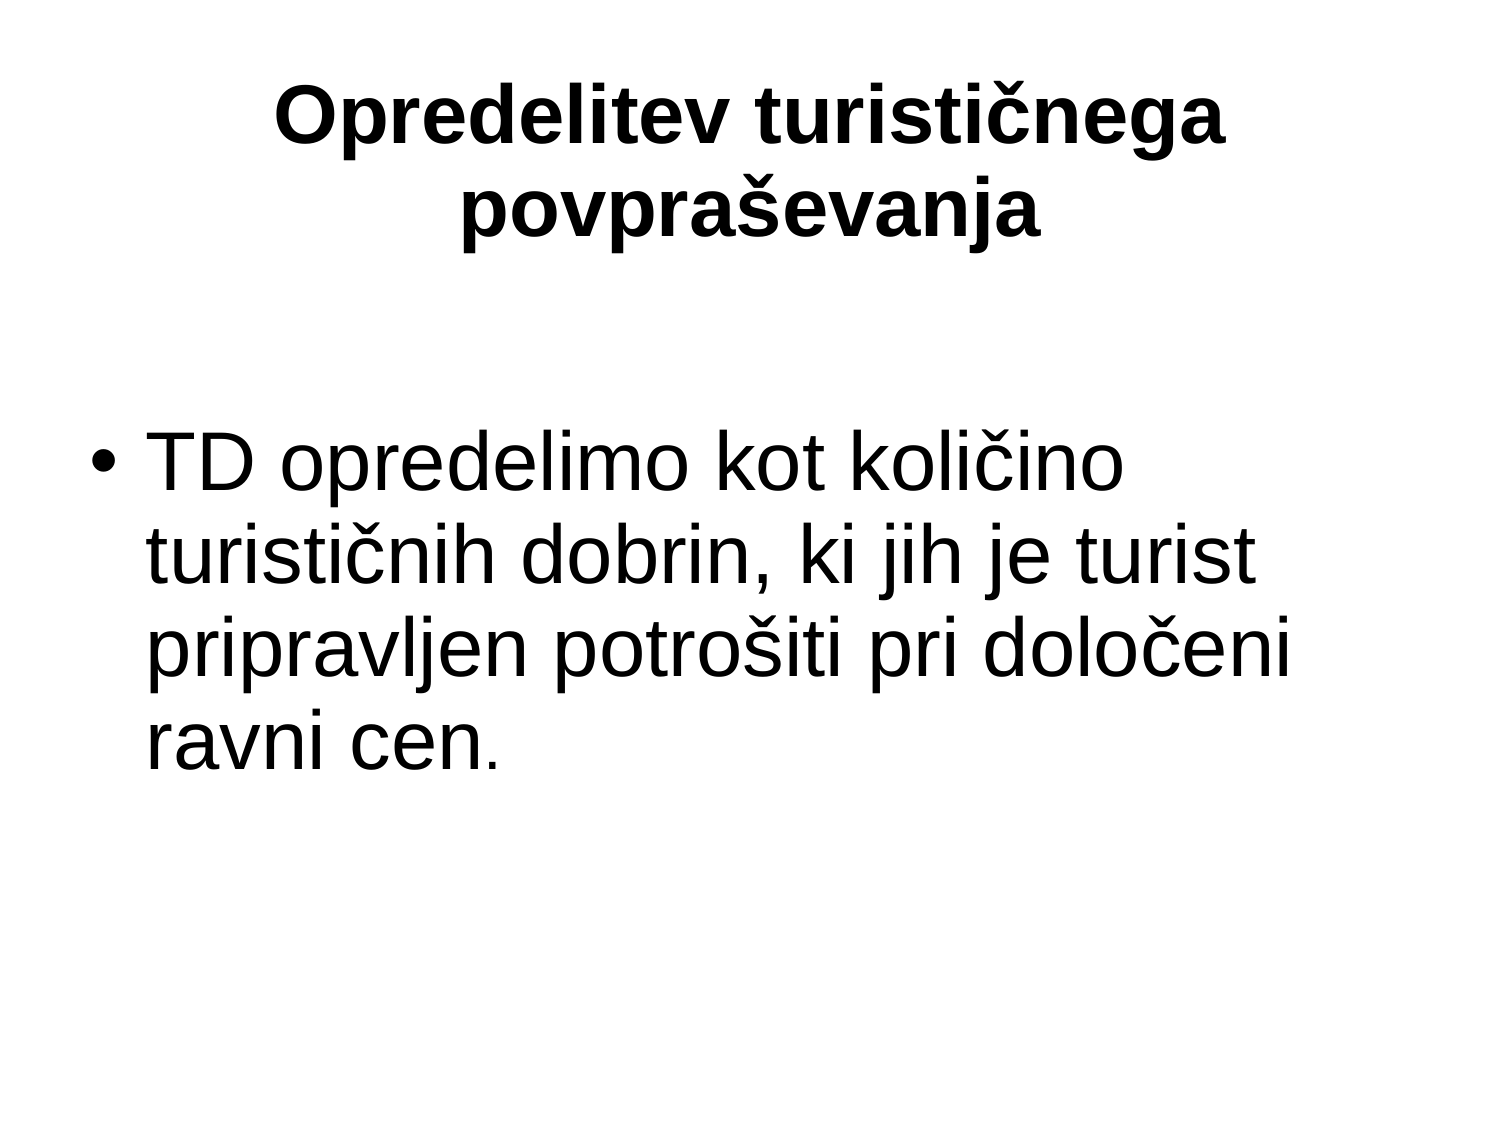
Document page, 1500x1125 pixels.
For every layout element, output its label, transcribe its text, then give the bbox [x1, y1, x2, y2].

title Opredelitev turističnega povpraševanja [75, 45, 1426, 279]
list TD opredelimo kot količino turističnih dobrin, ki jih je turist pripravljen potrošiti pri določeni ravni cen. [75, 408, 1425, 1005]
